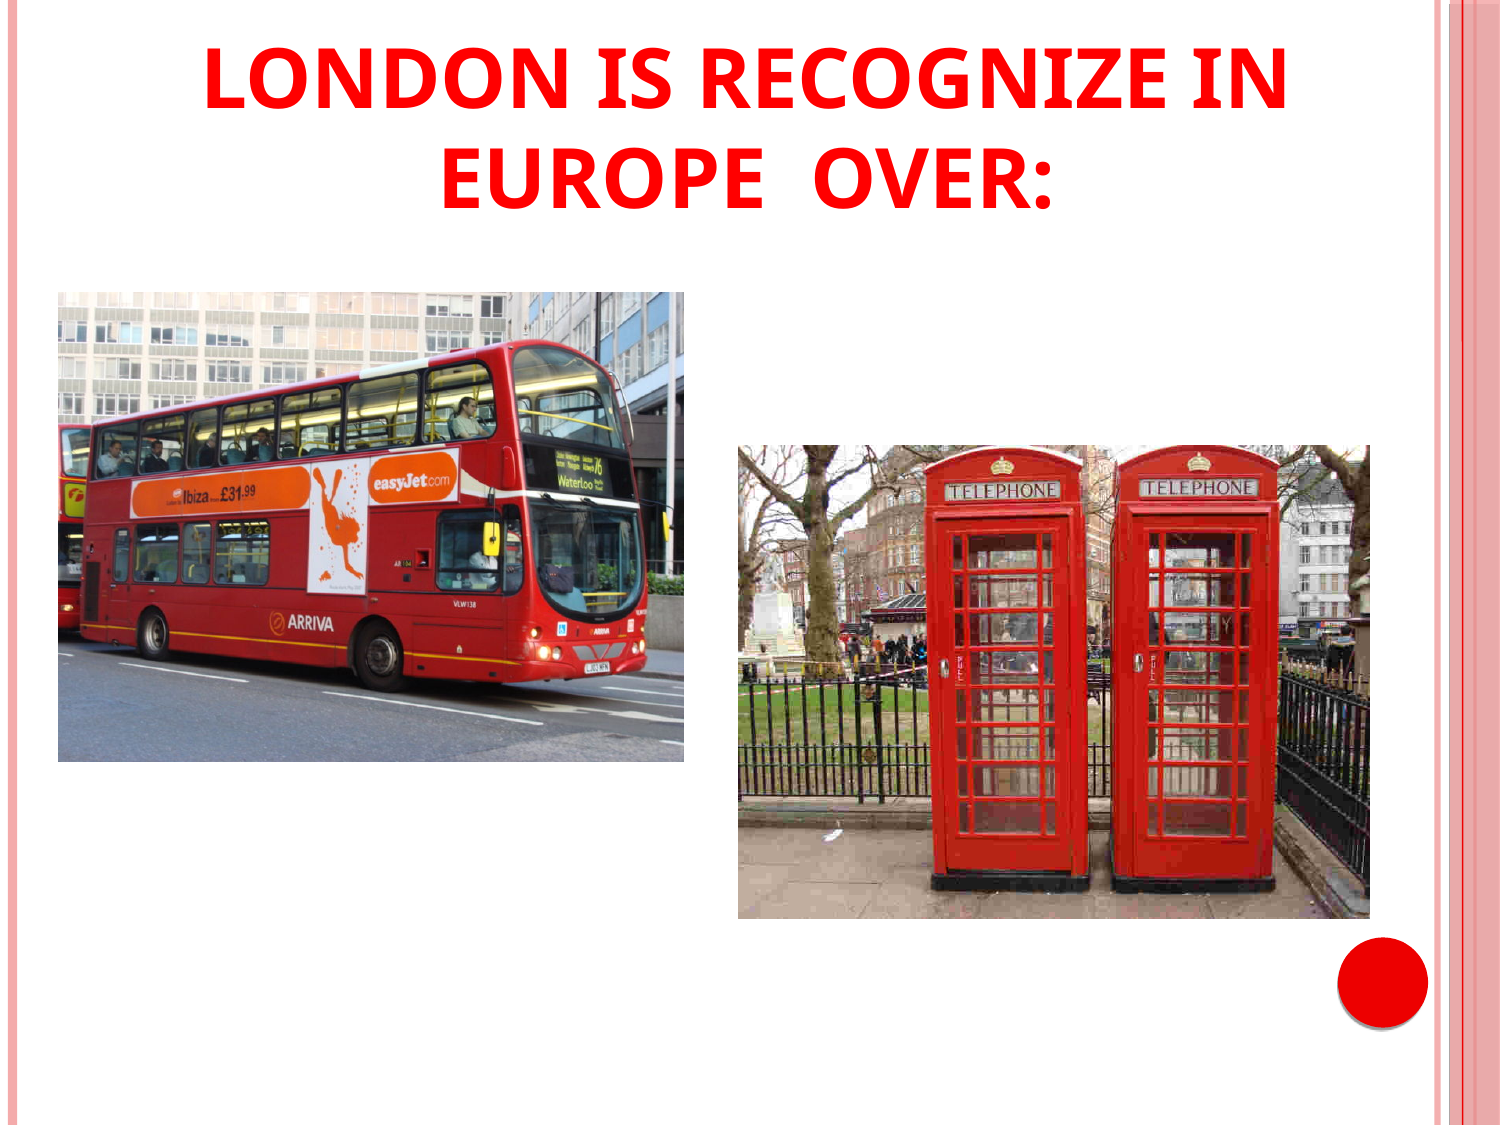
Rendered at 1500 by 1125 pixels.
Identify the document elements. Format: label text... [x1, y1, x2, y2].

title London is recognize in Europe over: [75, 45, 1418, 233]
picture [738, 445, 1370, 919]
picture [58, 292, 684, 762]
